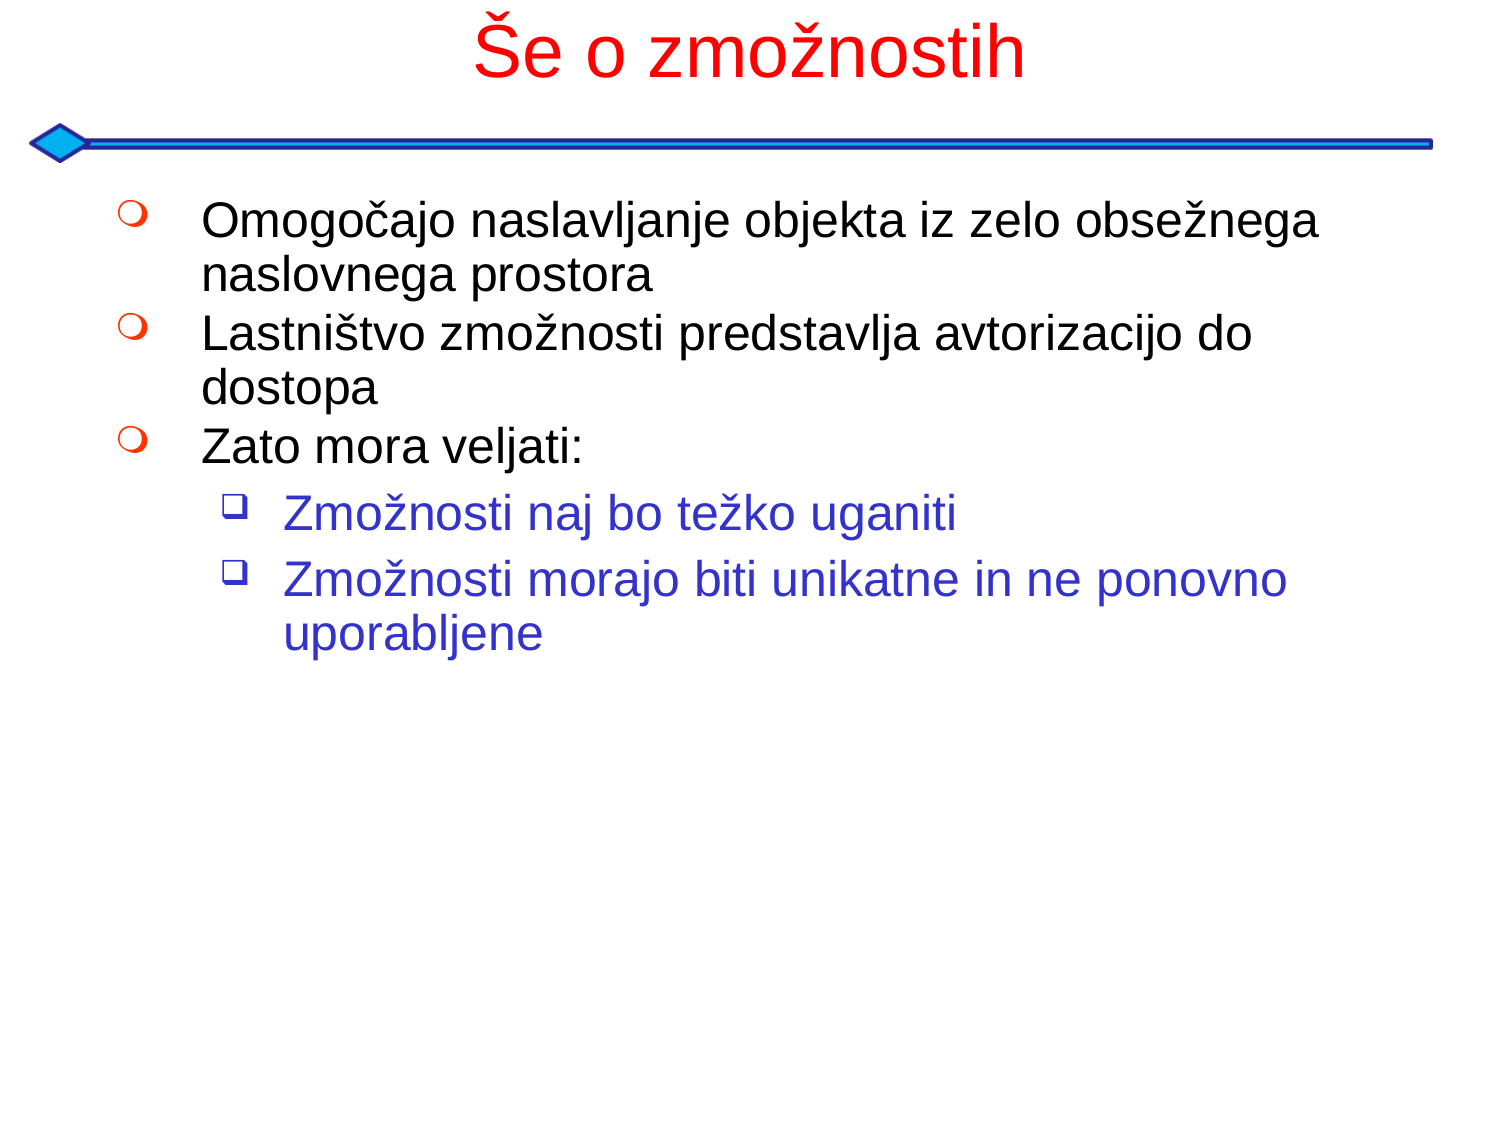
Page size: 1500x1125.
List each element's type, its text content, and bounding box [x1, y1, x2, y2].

list Omogočajo naslavljanje objekta iz zelo obsežnega naslovnega prostora Lastništvo zmožnosti predstavlja avtorizacijo do dostopa Zato mora veljati: Zmožnosti naj bo težko uganiti Zmožnosti morajo biti unikatne in ne ponovno uporabljene [99, 187, 1425, 1061]
title Še o zmožnostih [88, 0, 1412, 113]
picture [28, 122, 1434, 164]
